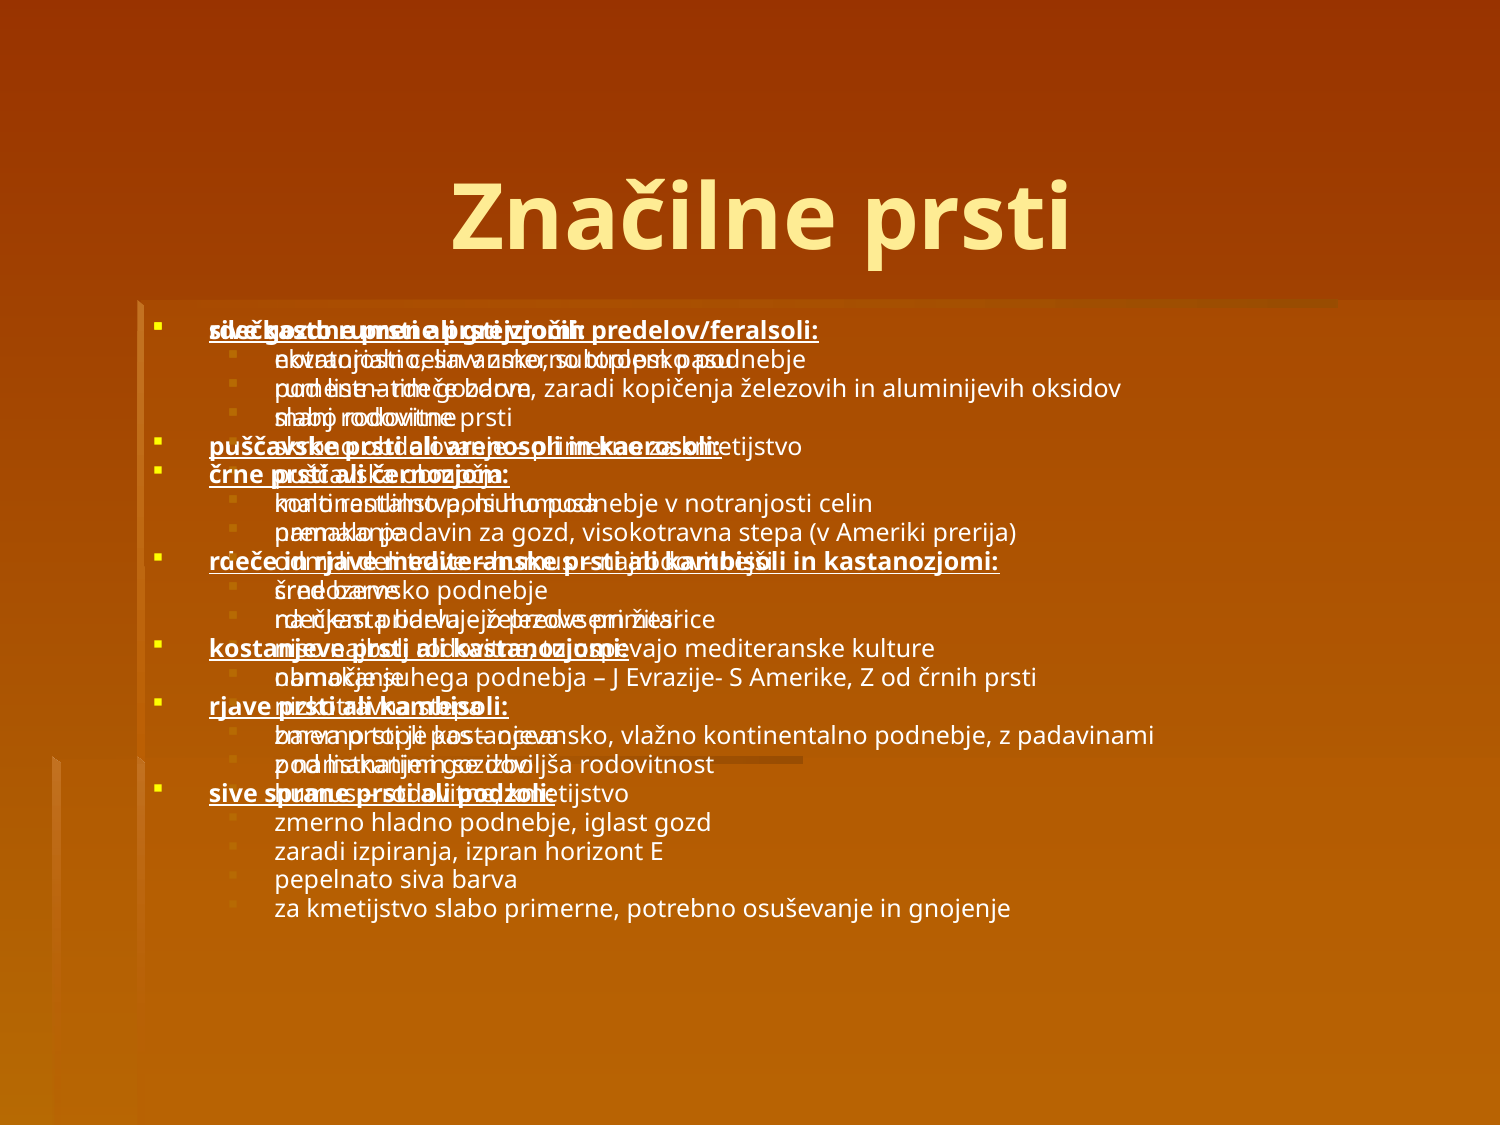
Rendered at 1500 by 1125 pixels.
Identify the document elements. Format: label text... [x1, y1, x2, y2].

list sive gozdne prsti ali grejzjomi: notranjosti celin v zmerno toplem pasu pod listnatim gozdom manj rodovitne prsti skrbno obdelovanje – primerno za kmetijstvo črne prsti ali černozjom: kontinentalno polsuho podnebje v notranjosti celin premalo padavin za gozd, visokotravna stepa (v Ameriki prerija) odmrli deli trave – humus – najrodovitnejši črne barve na njem pridelujejo predvsem žitarice kostanjeve prsti ali kastanozjomi: območje suhega podnebja – J Evrazije- S Amerike, Z od črnih prsti nizkotravna stepa barva prsti je kostanjeva z namakanjem se izboljša rodovitnost sive sprane prsti ali podzoli: zmerno hladno podnebje, iglast gozd zaradi izpiranja, izpran horizont E pepelnato siva barva za kmetijstvo slabo primerne, potrebno osuševanje in gnojenje [137, 312, 1451, 1000]
title Značilne prsti [75, 40, 1451, 275]
